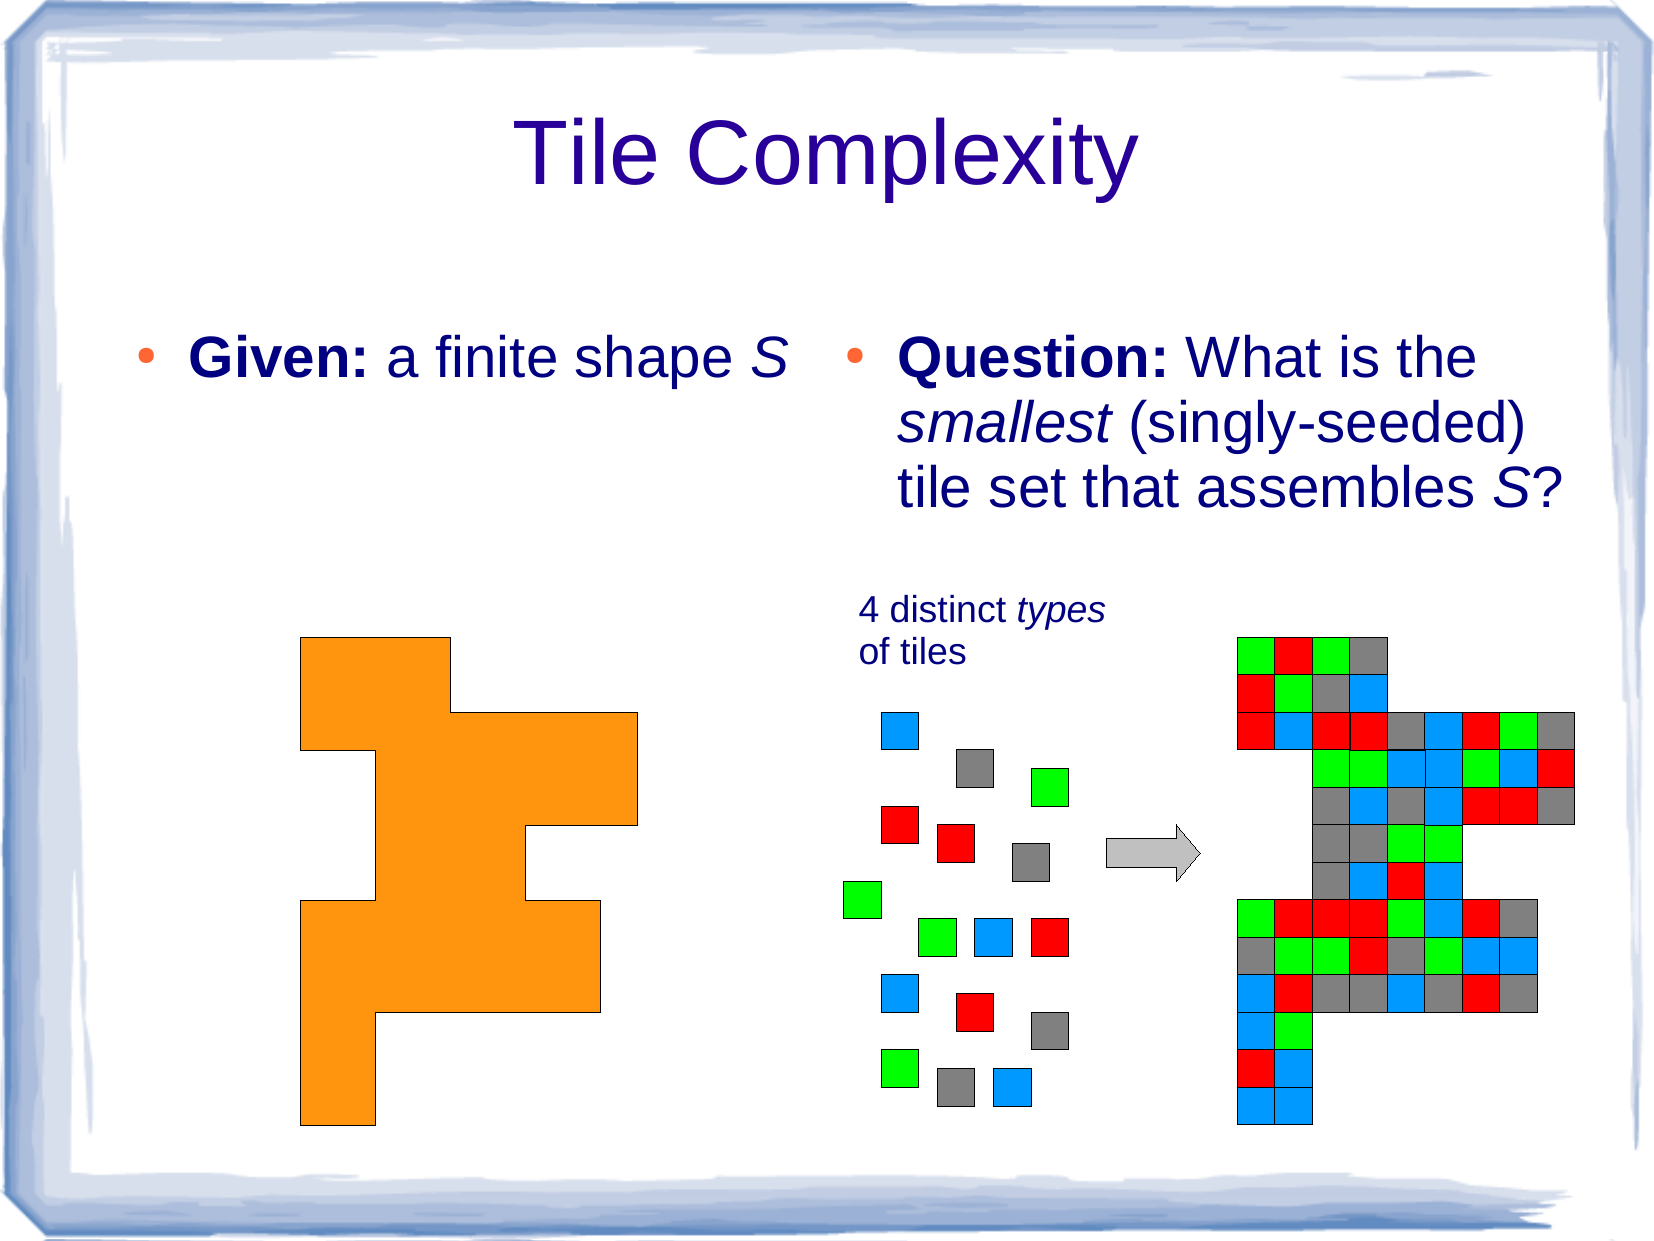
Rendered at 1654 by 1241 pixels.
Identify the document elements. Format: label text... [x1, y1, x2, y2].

list Question: What is the smallest (singly-seeded) tile set that assembles S? [826, 324, 1572, 619]
text_box [1031, 768, 1069, 807]
text_box [881, 974, 919, 1013]
text_box [881, 712, 919, 750]
text_box [993, 1068, 1032, 1107]
text_box [881, 806, 919, 844]
text_box [956, 749, 994, 788]
text_box [937, 824, 975, 863]
title Tile Complexity [82, 49, 1571, 257]
text_box [937, 1068, 975, 1107]
text_box [956, 993, 994, 1032]
text_box [1237, 637, 1575, 1125]
text_box [974, 918, 1013, 957]
list Given: a finite shape S [118, 324, 826, 488]
text_box 4 distinct types of tiles [843, 581, 1126, 681]
text_box [1031, 918, 1069, 957]
picture [0, 0, 1654, 1241]
text_box [881, 1049, 919, 1088]
text_box [1012, 843, 1050, 882]
text_box [300, 637, 638, 1126]
text_box [918, 918, 957, 957]
text_box [1031, 1012, 1069, 1050]
text_box [1106, 824, 1201, 882]
text_box [843, 881, 882, 919]
